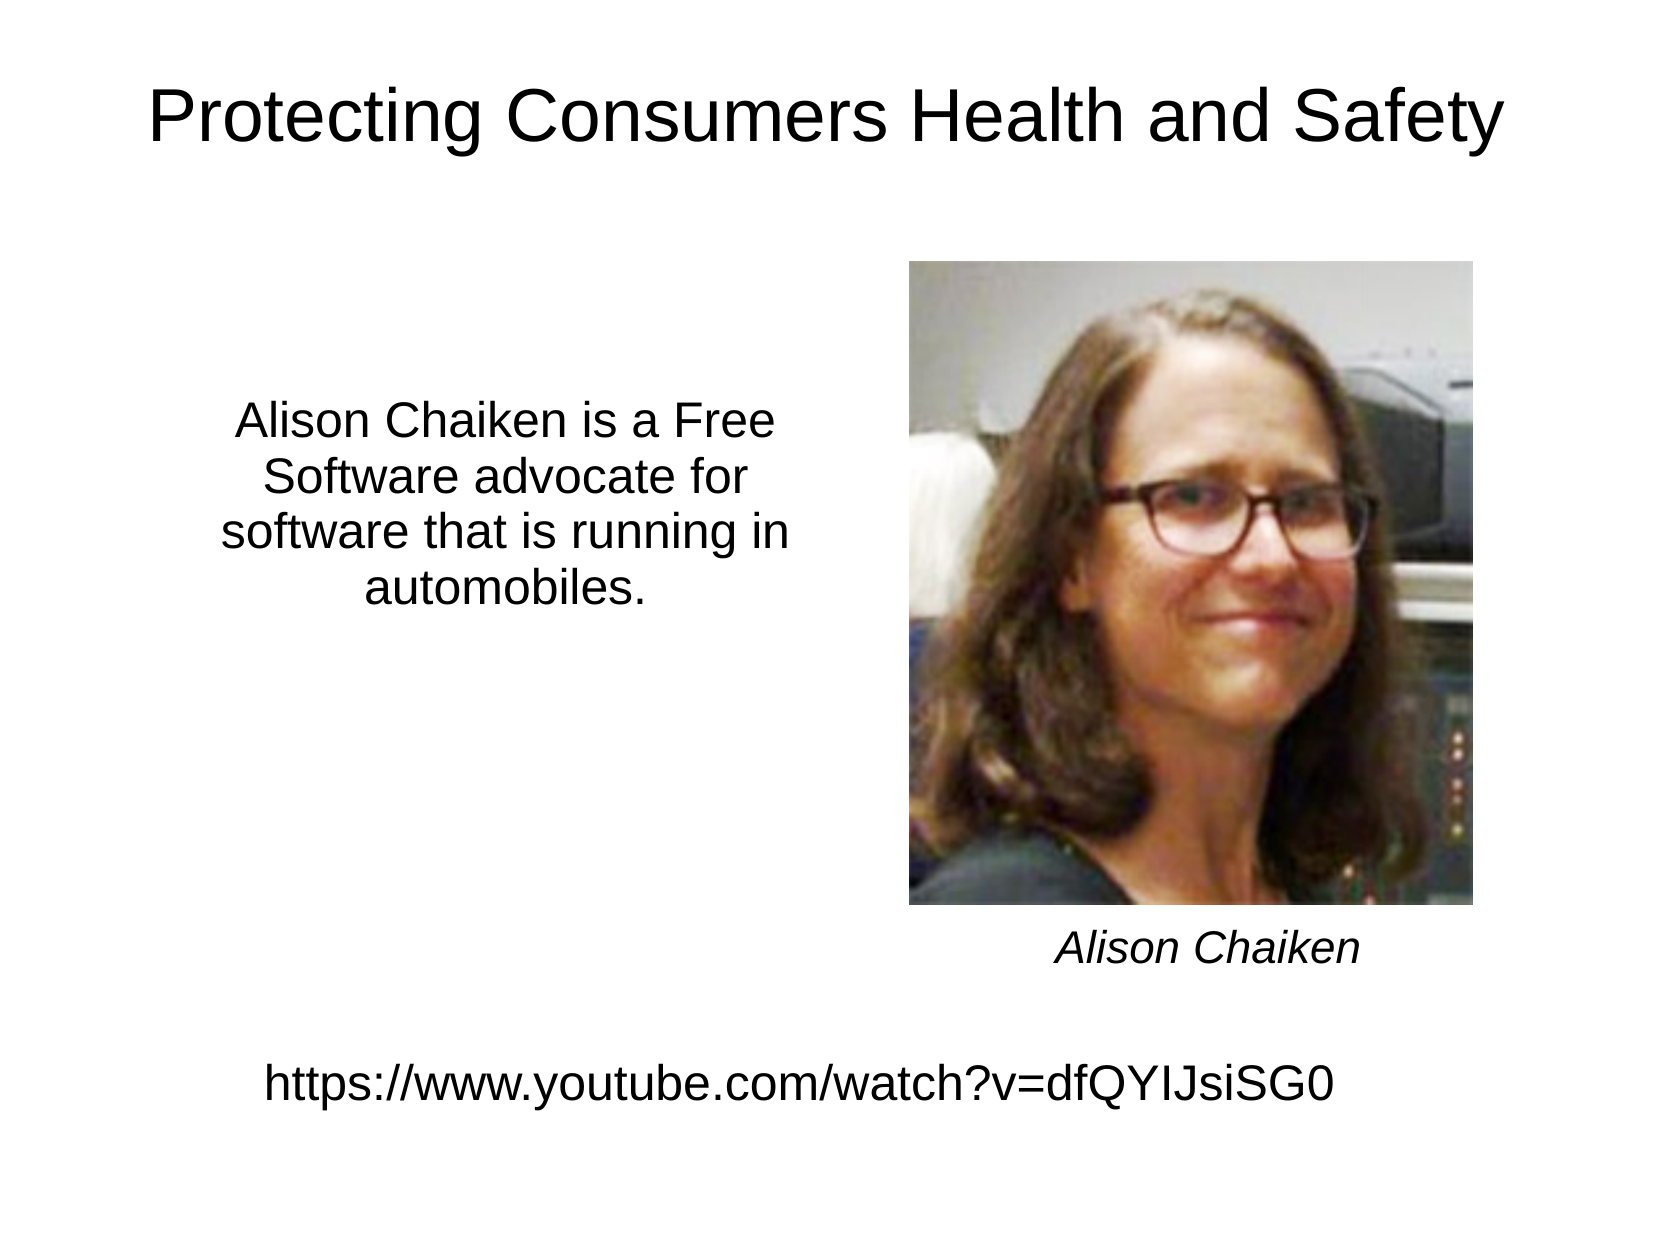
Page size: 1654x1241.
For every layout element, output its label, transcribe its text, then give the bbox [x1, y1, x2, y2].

picture [909, 261, 1473, 905]
title Protecting Consumers Health and Safety [82, 49, 1571, 182]
text_box https://www.youtube.com/watch?v=dfQYIJsiSG0 [84, 1048, 1516, 1165]
subtitle Alison Chaiken [870, 911, 1546, 984]
text_box Alison Chaiken is a Free Software advocate for software that is running in automobiles. [165, 305, 847, 796]
